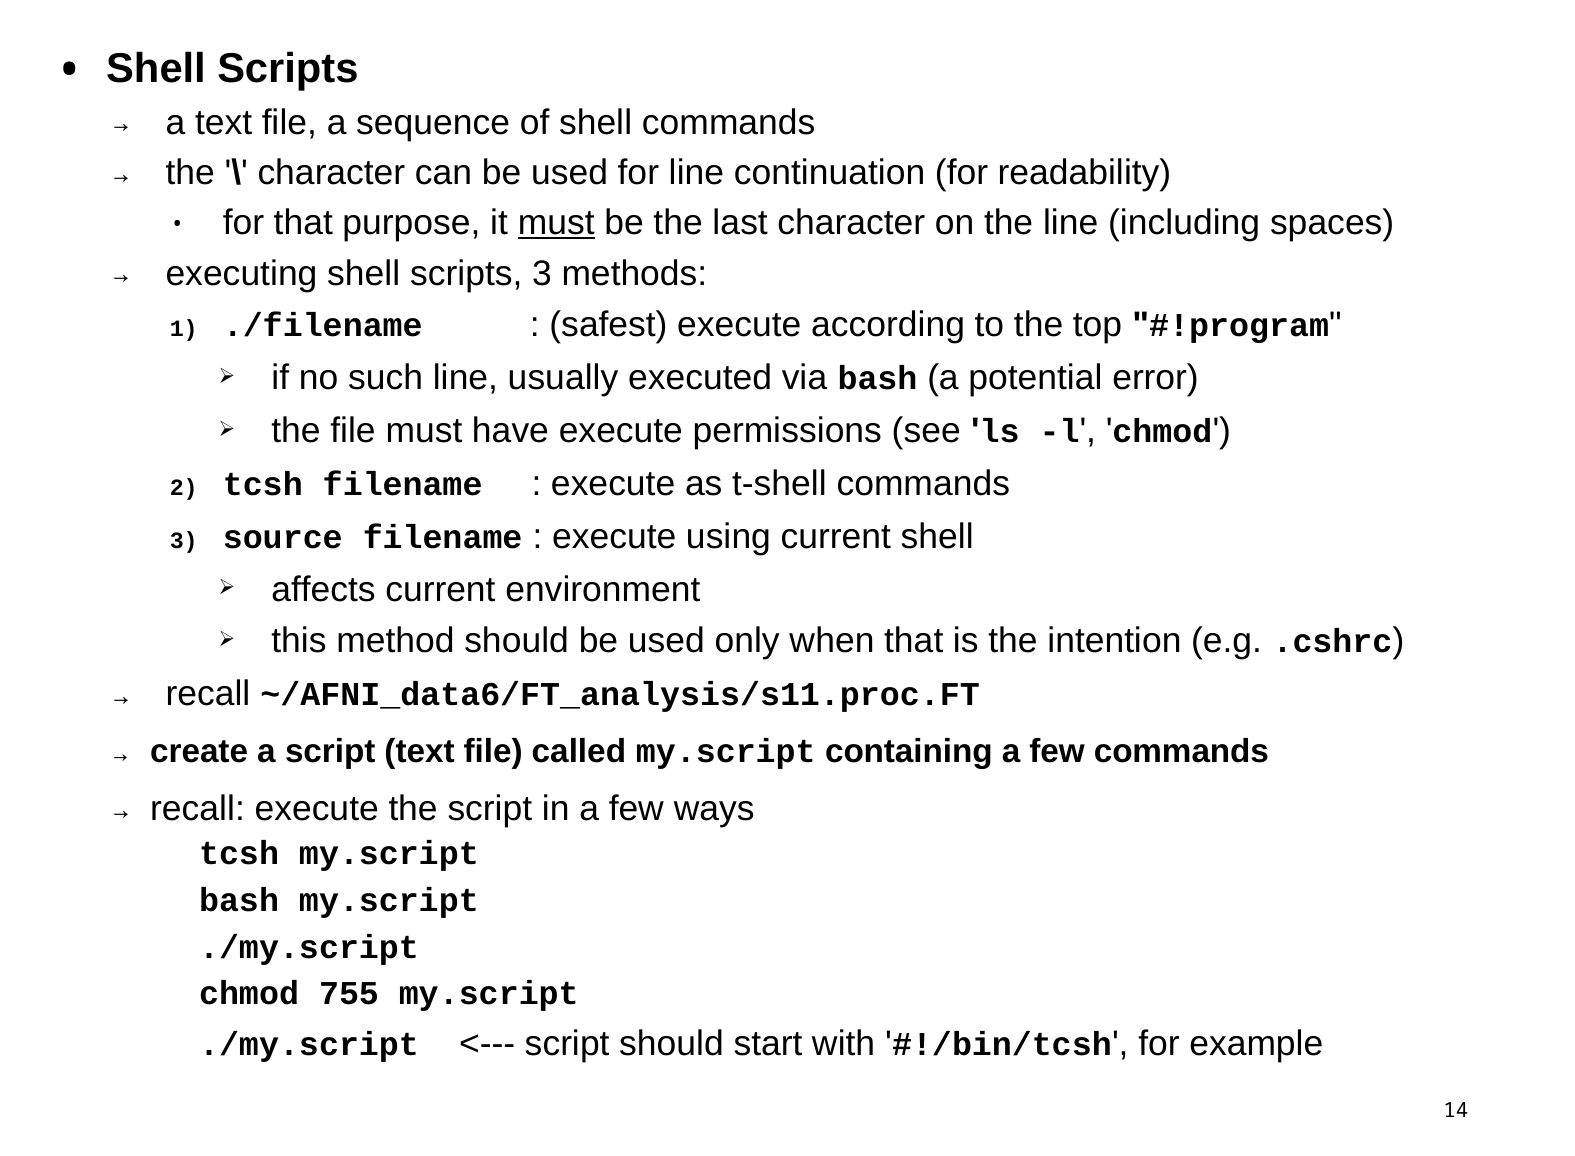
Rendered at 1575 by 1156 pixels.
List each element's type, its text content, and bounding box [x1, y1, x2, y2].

list Shell Scripts a text file, a sequence of shell commands the '\' character can be used for line continuation (for readability) for that purpose, it must be the last character on the line (including spaces) executing shell scripts, 3 methods: ./filename : (safest) execute according to the top "#!program" if no such line, usually executed via bash (a potential error) the file must have execute permissions (see 'ls -l', 'chmod') tcsh filename : execute as t-shell commands source filename : execute using current shell affects current environment this method should be used only when that is the intention (e.g. .cshrc) recall ~/AFNI_data6/FT_analysis/s11.proc.FT create a script (text file) called my.script containing a few commands recall: execute the script in a few ways tcsh my.script bash my.script ./my.script chmod 755 my.script ./my.script <--- script should start with '#!/bin/tcsh', for example [37, 27, 1538, 1156]
